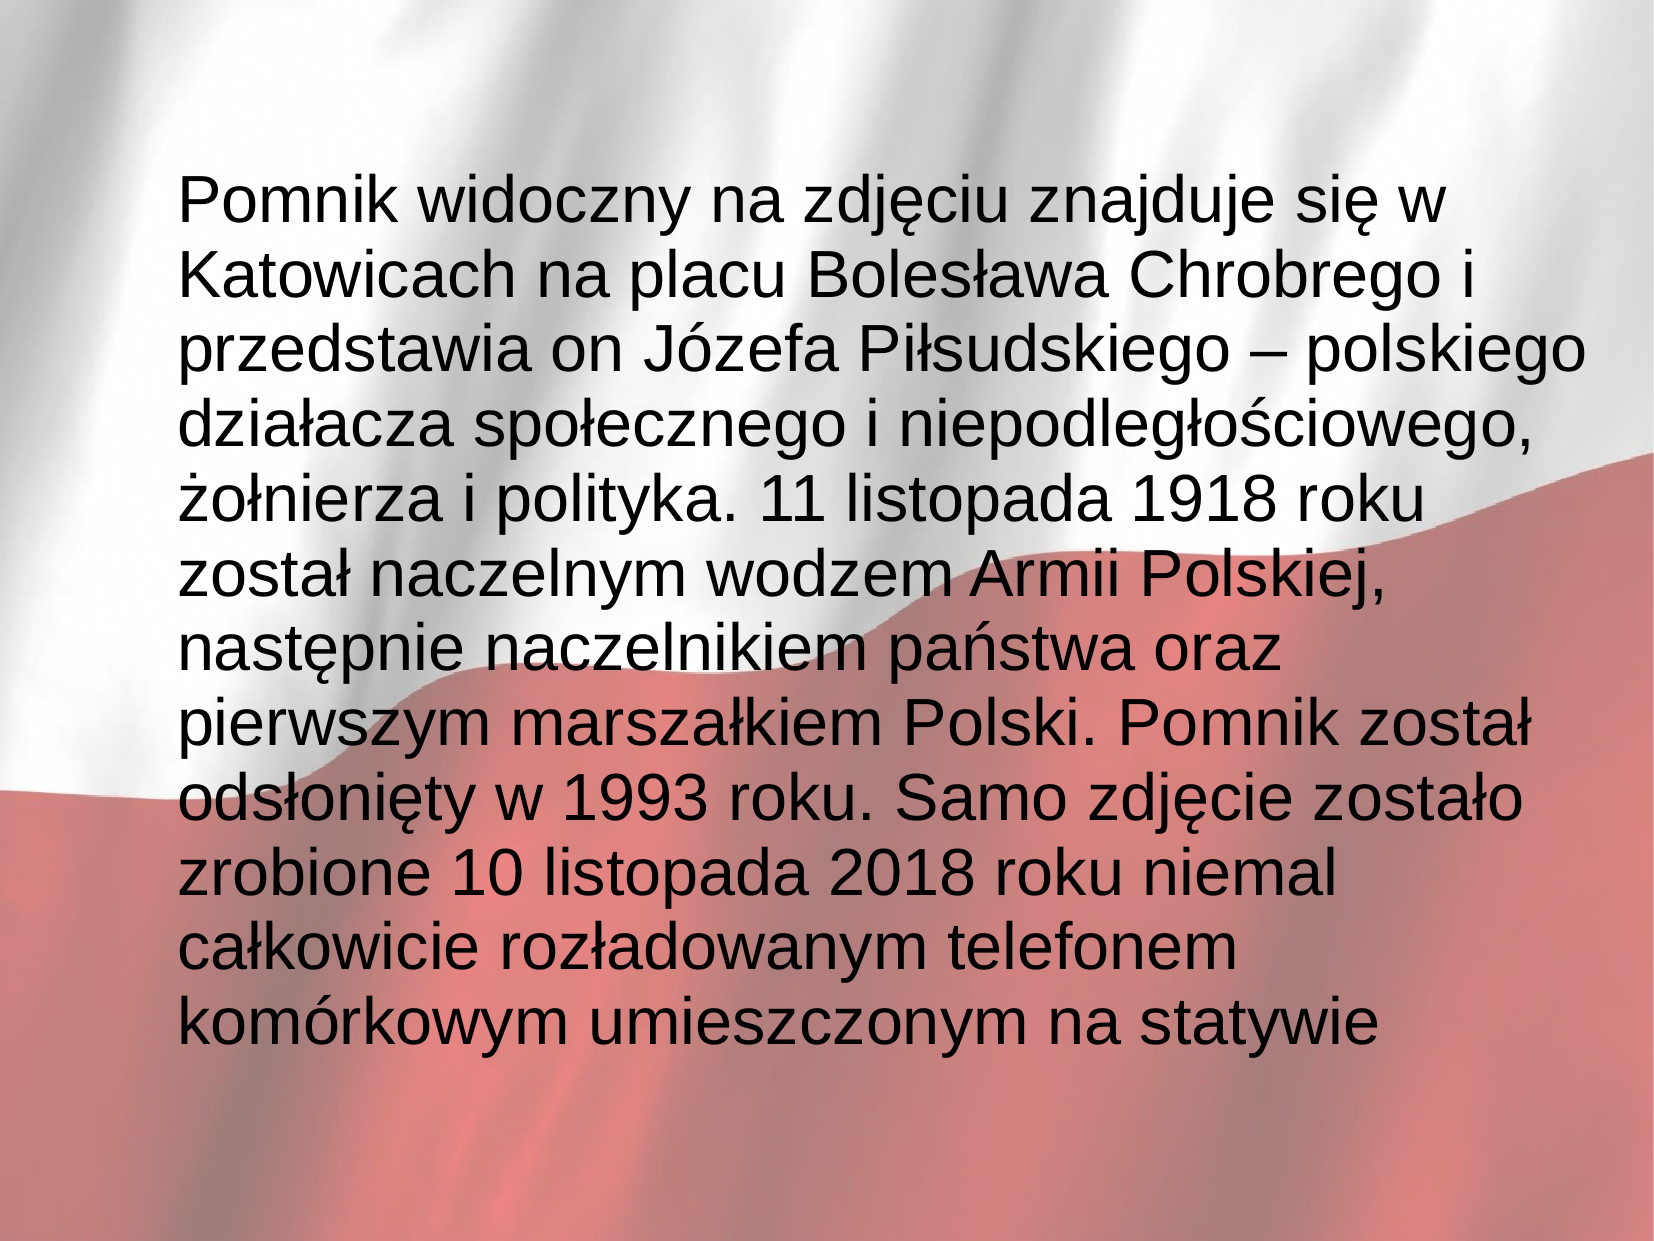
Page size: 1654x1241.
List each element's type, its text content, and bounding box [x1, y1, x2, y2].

list Pomnik widoczny na zdjęciu znajduje się w Katowicach na placu Bolesława Chrobrego i przedstawia on Józefa Piłsudskiego – polskiego działacza społecznego i niepodległościowego, żołnierza i polityka. 11 listopada 1918 roku został naczelnym wodzem Armii Polskiej, następnie naczelnikiem państwa oraz pierwszym marszałkiem Polski. Pomnik został odsłonięty w 1993 roku. Samo zdjęcie zostało zrobione 10 listopada 2018 roku niemal całkowicie rozładowanym telefonem komórkowym umieszczonym na statywie [106, 161, 1595, 1241]
picture [0, 0, 1654, 1241]
